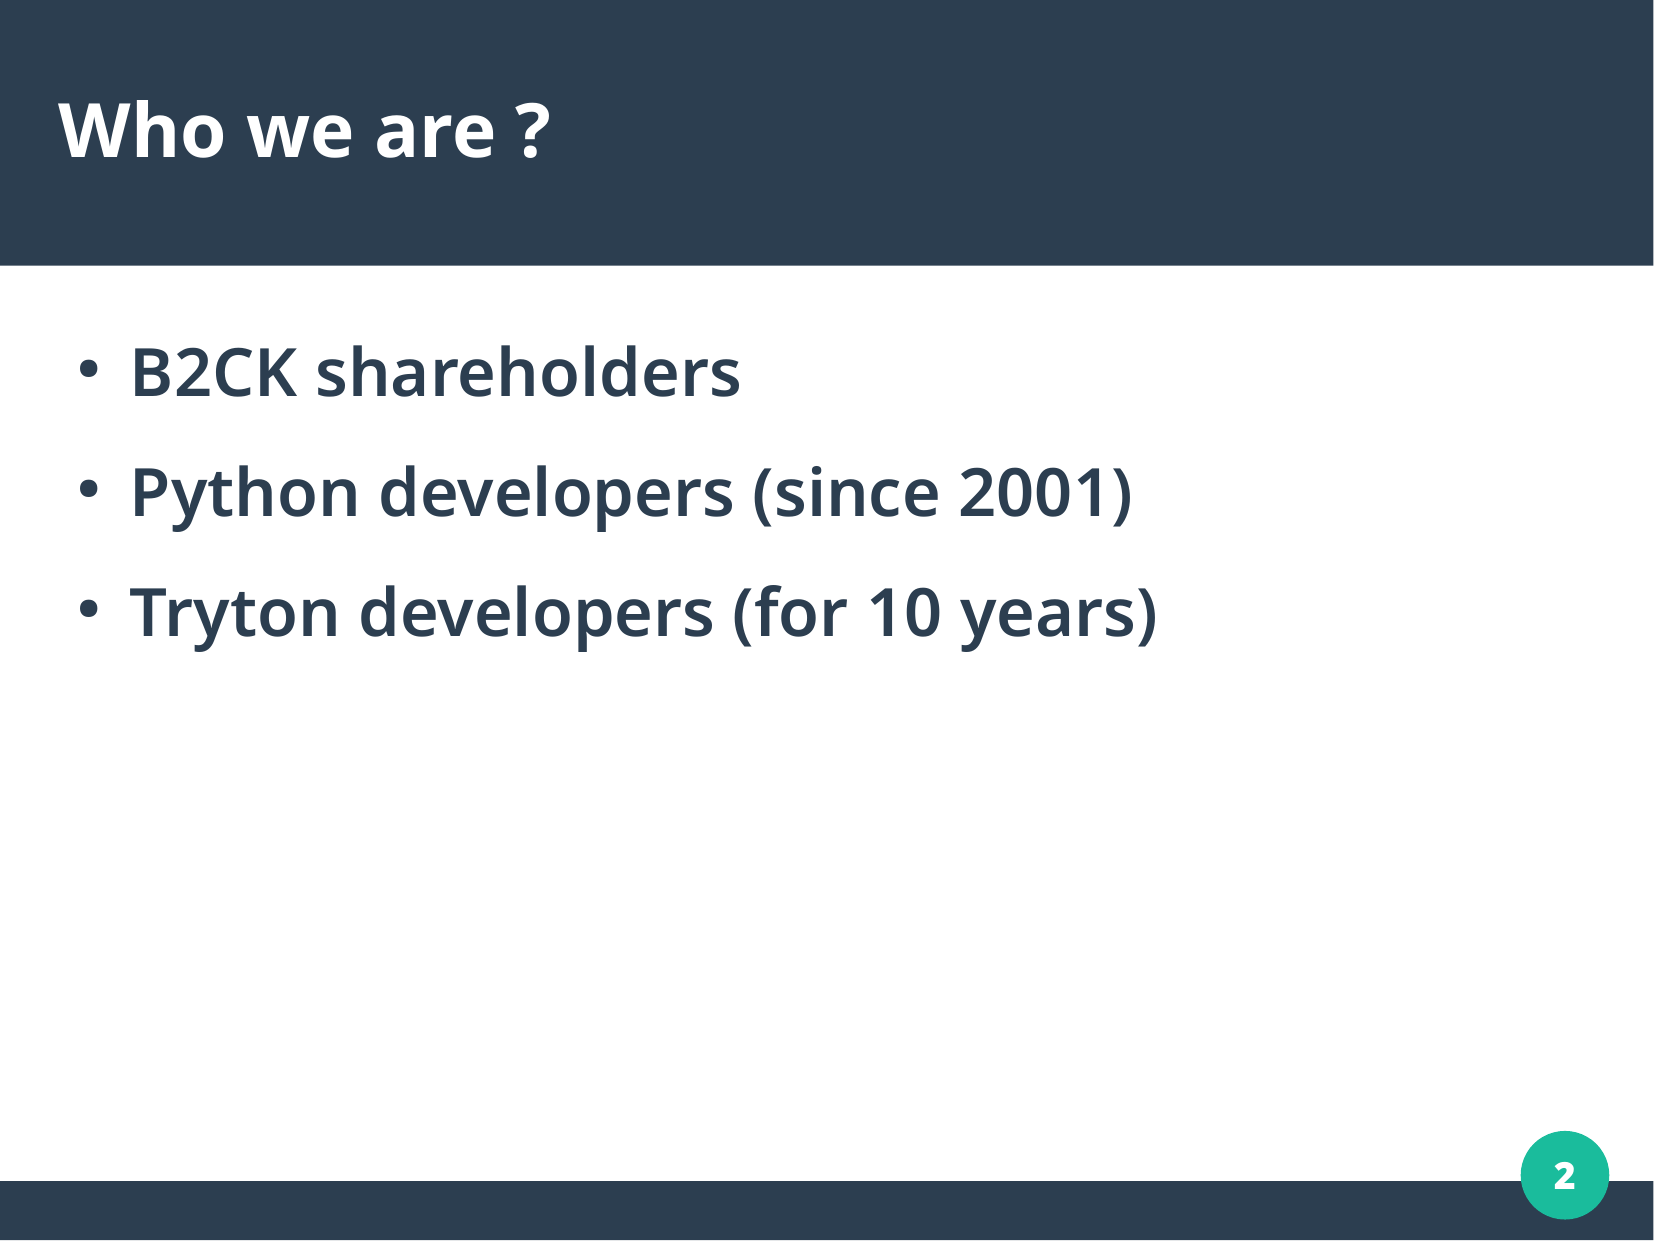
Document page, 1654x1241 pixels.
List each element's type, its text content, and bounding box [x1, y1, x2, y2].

title Who we are ? [59, 49, 1595, 207]
list B2CK shareholders Python developers (since 2001) Tryton developers (for 10 years) [59, 324, 1595, 1152]
